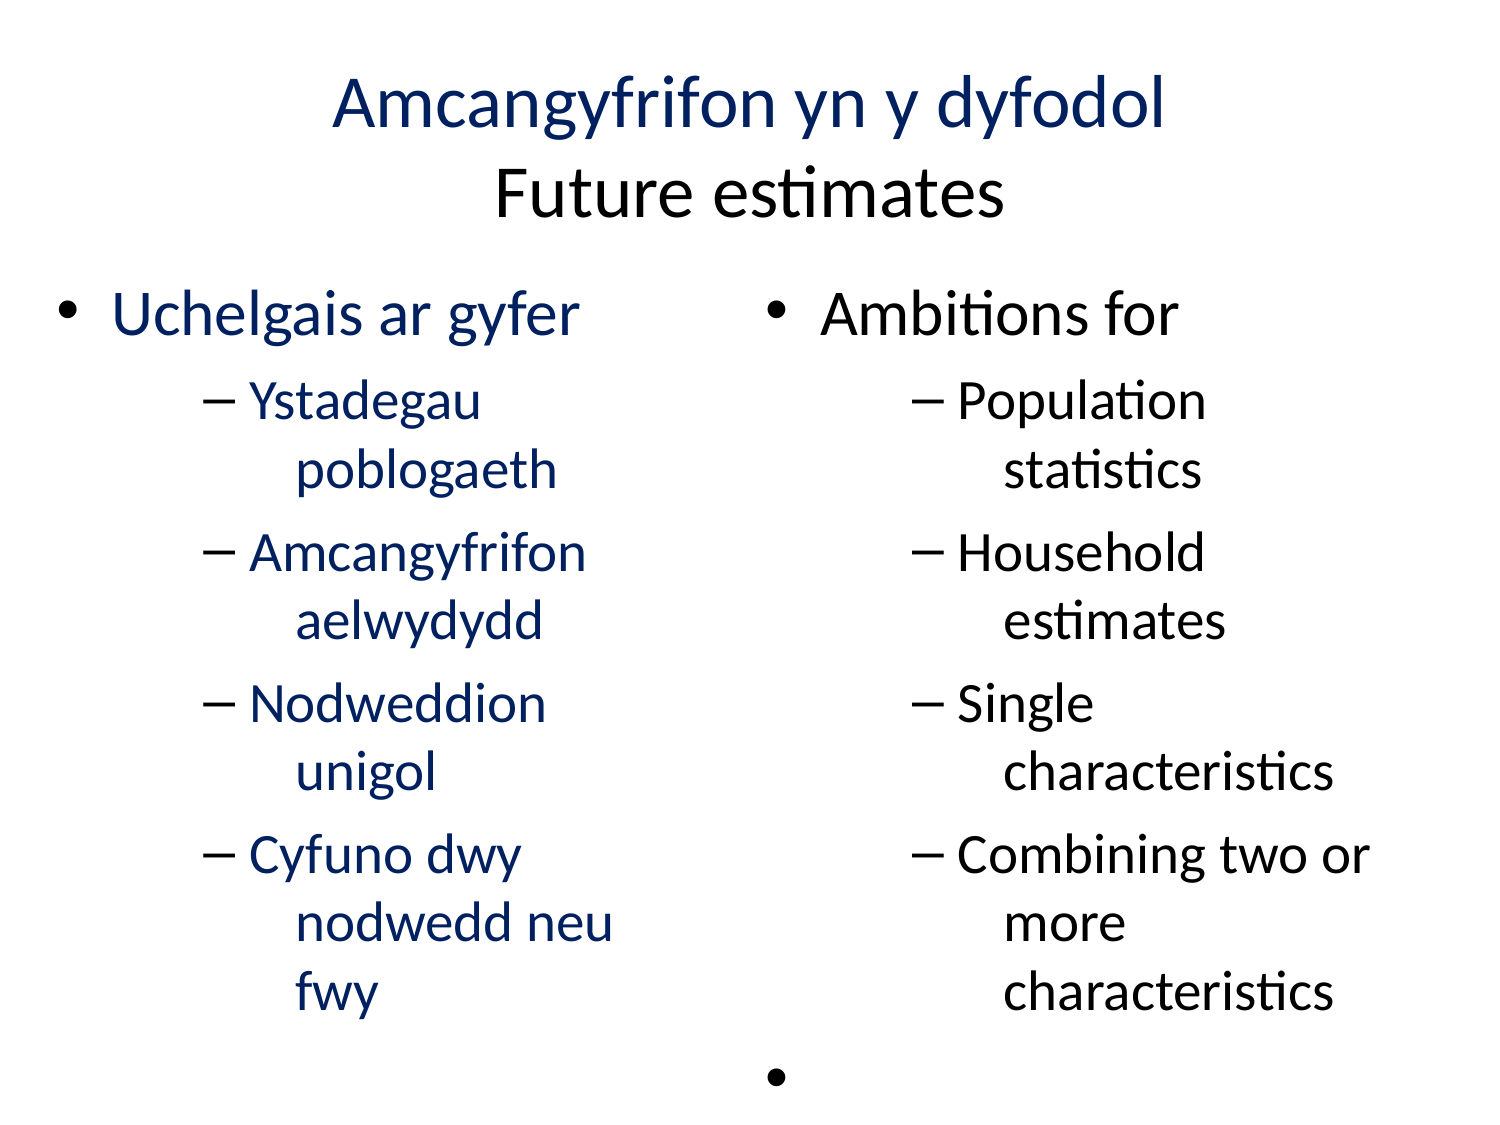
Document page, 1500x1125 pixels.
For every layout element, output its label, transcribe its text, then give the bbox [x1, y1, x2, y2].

title Amcangyfrifon yn y dyfodol Future estimates [75, 45, 1426, 233]
list Ambitions for Population statistics Household estimates Single characteristics Combining two or more characteristics [750, 262, 1426, 1036]
text_box Uchelgais ar gyfer Ystadegau poblogaeth Amcangyfrifon aelwydydd Nodweddion unigol Cyfuno dwy nodwedd neu fwy [41, 262, 717, 1036]
